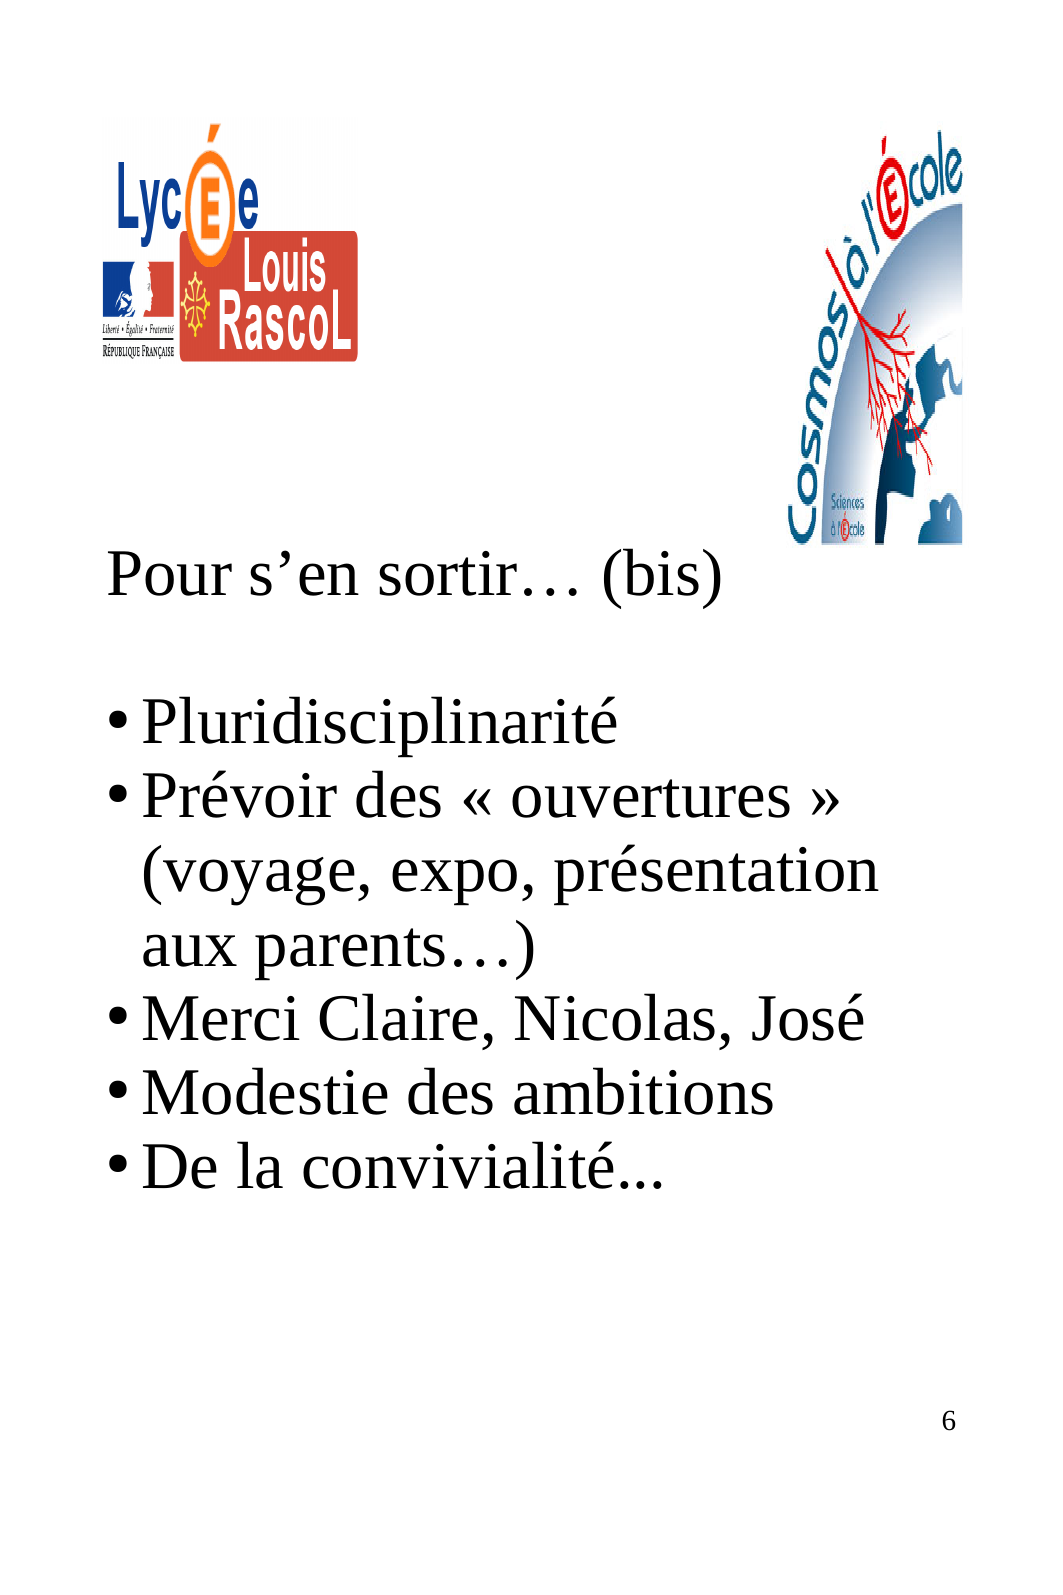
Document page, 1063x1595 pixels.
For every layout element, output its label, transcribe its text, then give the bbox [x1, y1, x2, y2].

subtitle Pour s’en sortir… (bis) Pluridisciplinarité Prévoir des « ouvertures » (voyage, expo, présentation aux parents…) Merci Claire, Nicolas, José Modestie des ambitions De la convivialité... [106, 264, 957, 1401]
picture [779, 107, 976, 569]
picture [102, 117, 359, 364]
